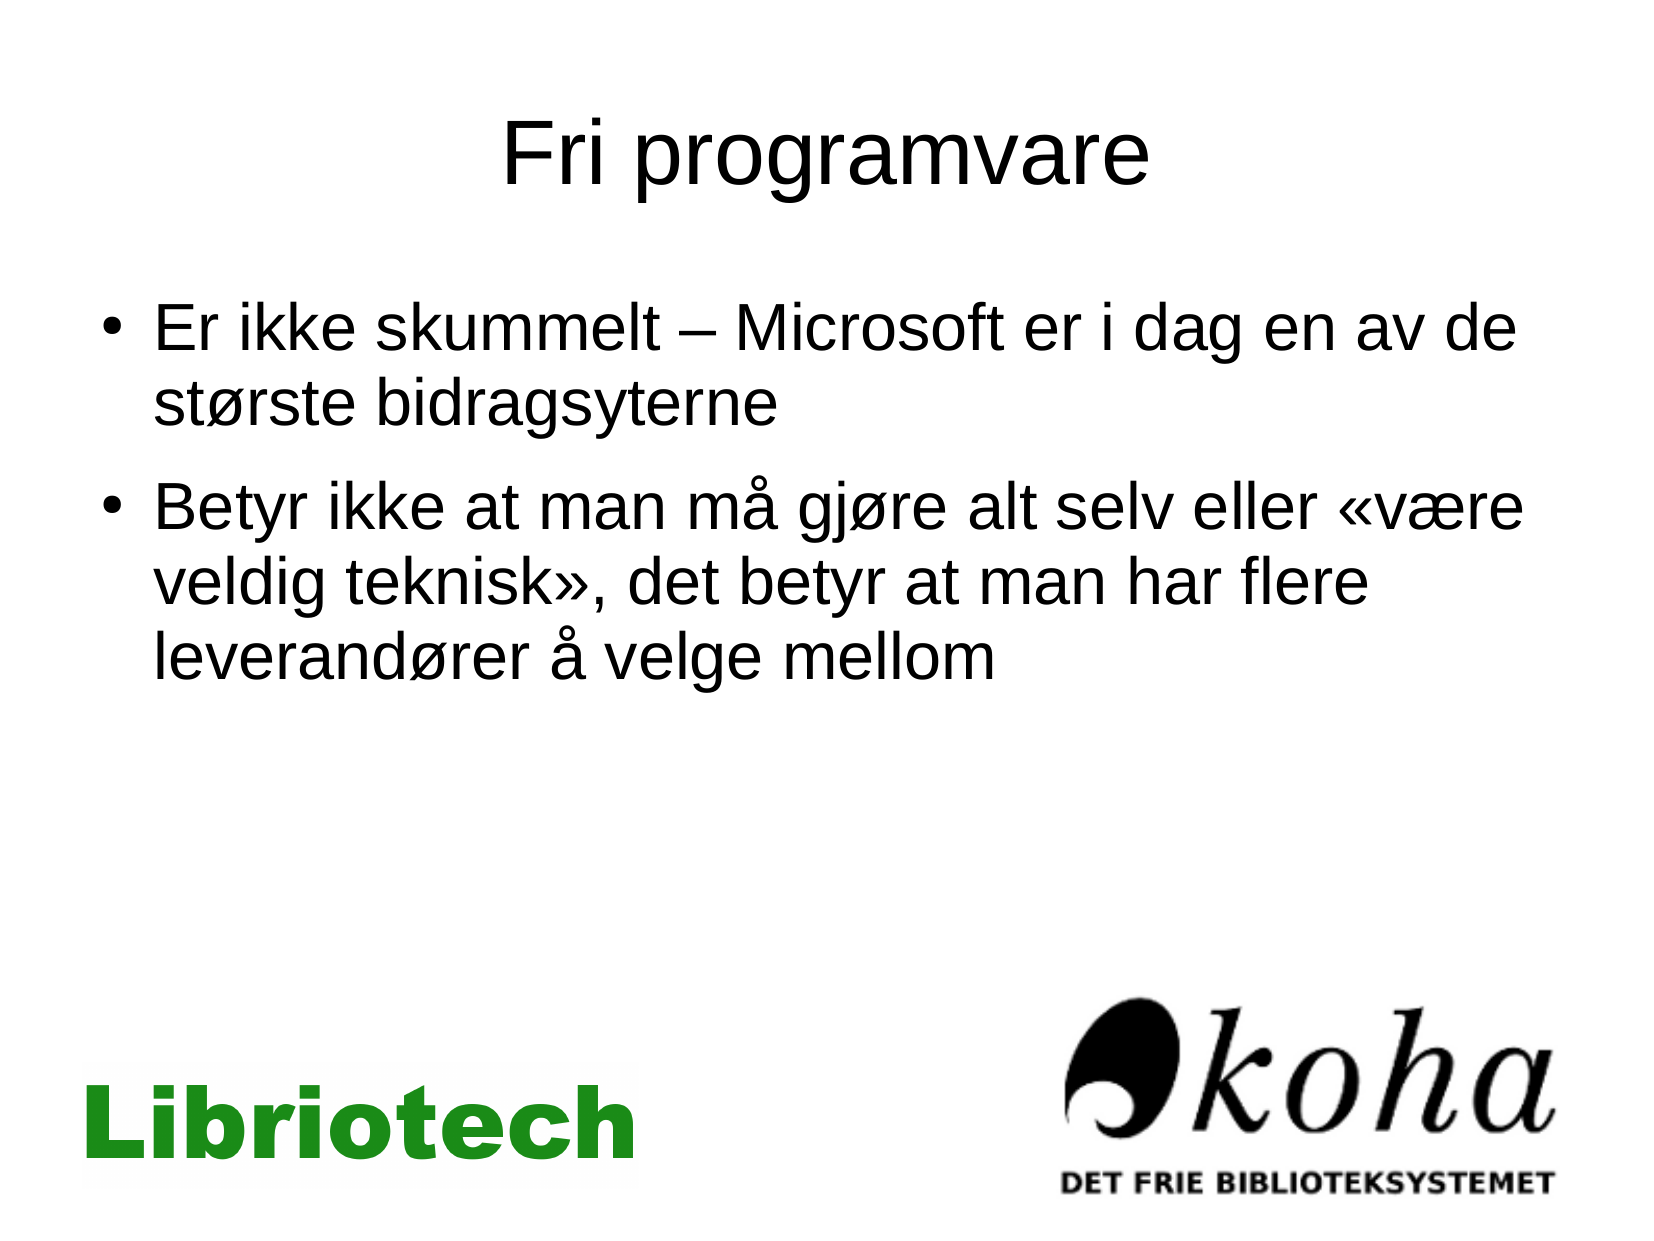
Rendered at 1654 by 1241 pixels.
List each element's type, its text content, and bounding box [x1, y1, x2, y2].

list Er ikke skummelt – Microsoft er i dag en av de største bidragsyterne Betyr ikke at man må gjøre alt selv eller «være veldig teknisk», det betyr at man har flere leverandører å velge mellom [82, 290, 1571, 957]
title Fri programvare [82, 49, 1571, 257]
picture [82, 1062, 639, 1189]
picture [1051, 988, 1568, 1205]
